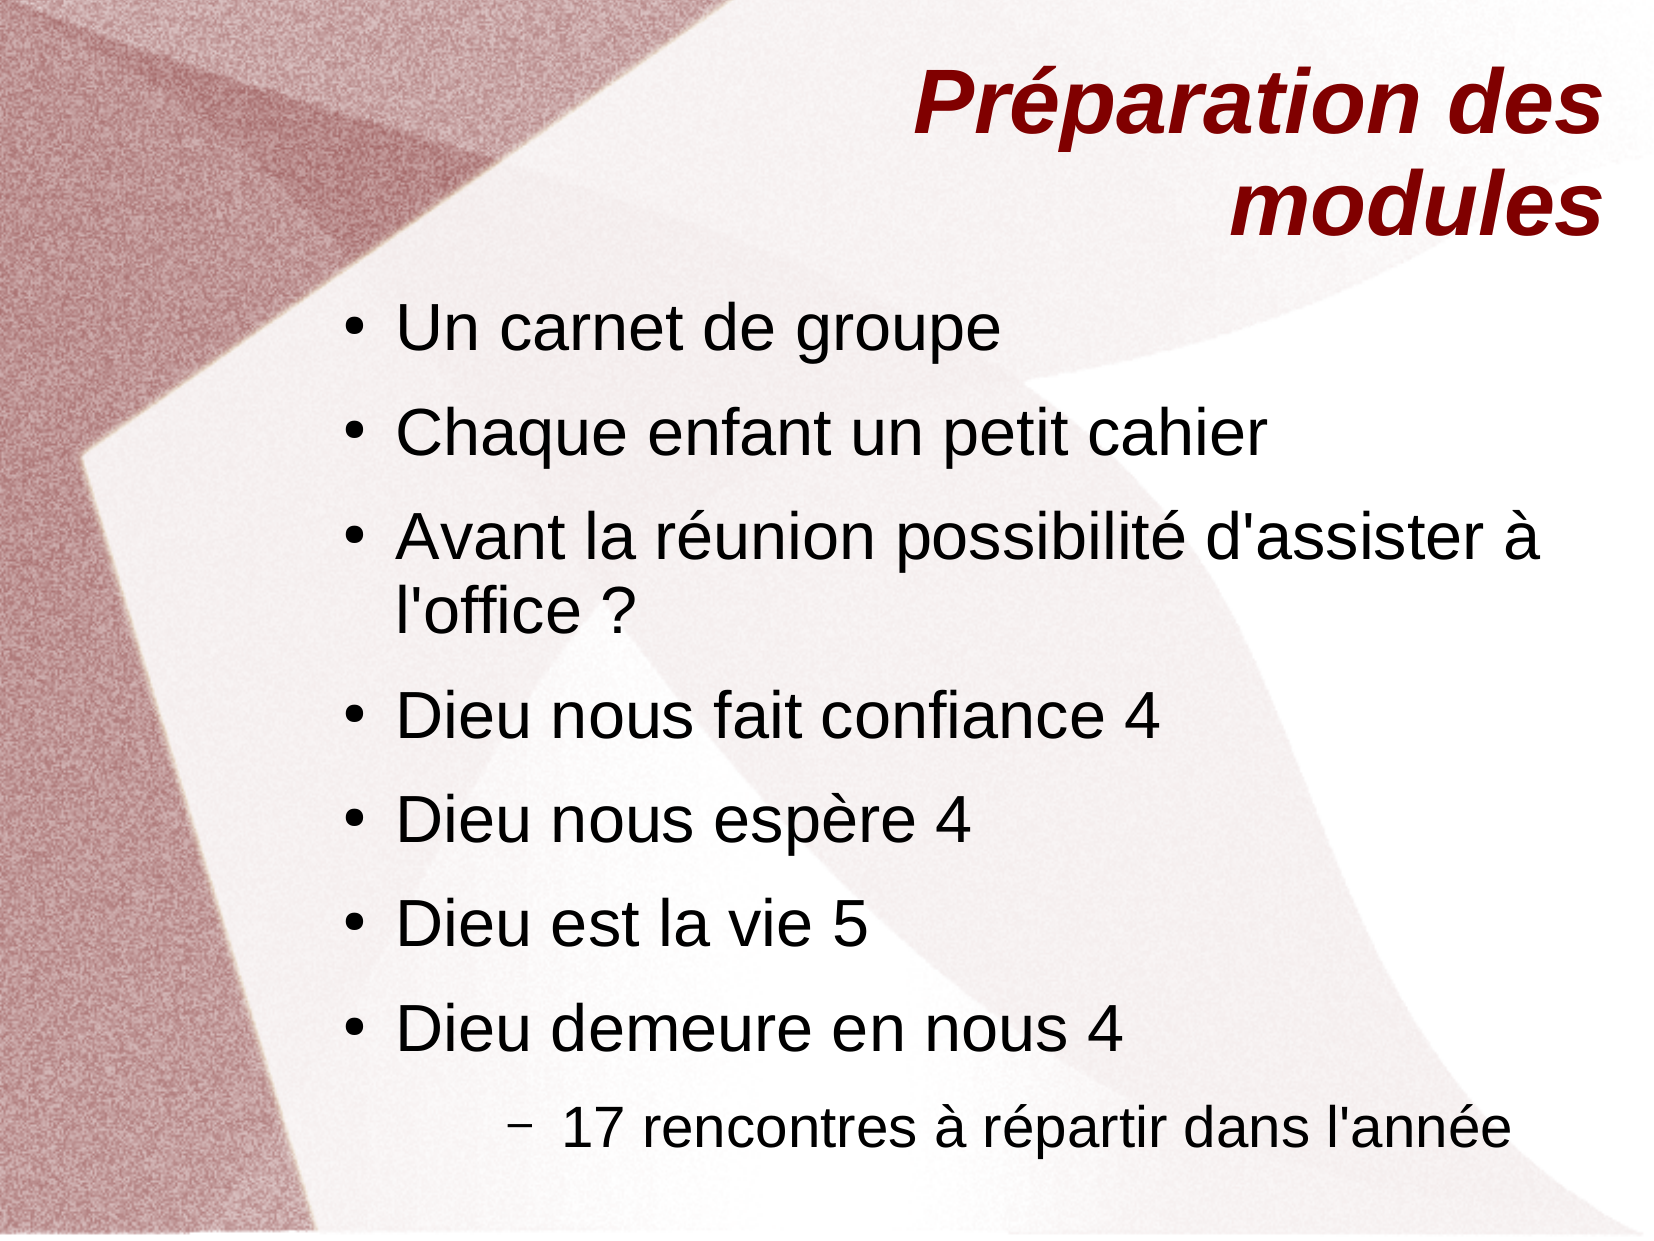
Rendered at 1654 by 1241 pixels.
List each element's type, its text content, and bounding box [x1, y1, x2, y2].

list Un carnet de groupe Chaque enfant un petit cahier Avant la réunion possibilité d'assister à l'office ? Dieu nous fait confiance 4 Dieu nous espère 4 Dieu est la vie 5 Dieu demeure en nous 4 17 rencontres à répartir dans l'année [324, 290, 1601, 1160]
picture [0, 0, 1654, 1241]
title Préparation des modules [596, 49, 1607, 257]
